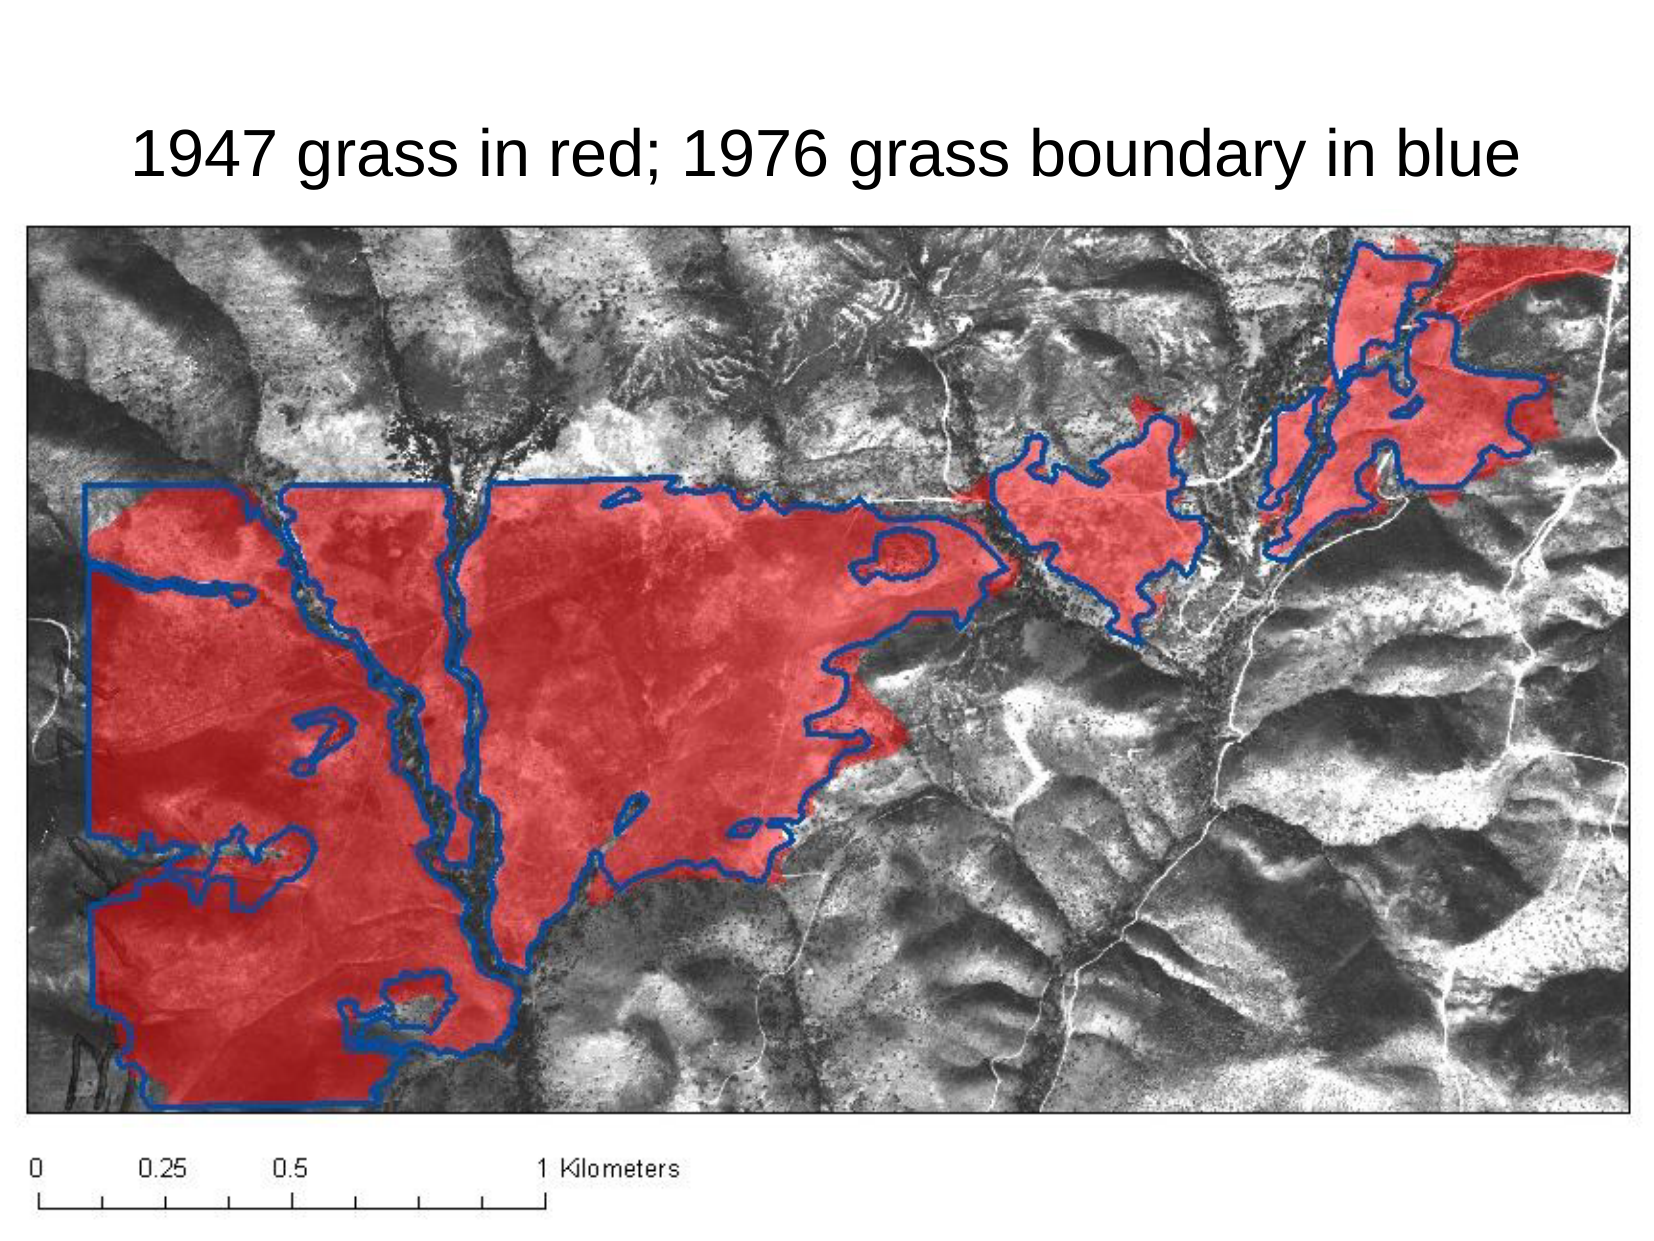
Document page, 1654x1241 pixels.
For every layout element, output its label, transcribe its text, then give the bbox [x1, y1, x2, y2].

picture [0, 209, 1654, 1237]
title 1947 grass in red; 1976 grass boundary in blue [82, 56, 1571, 250]
